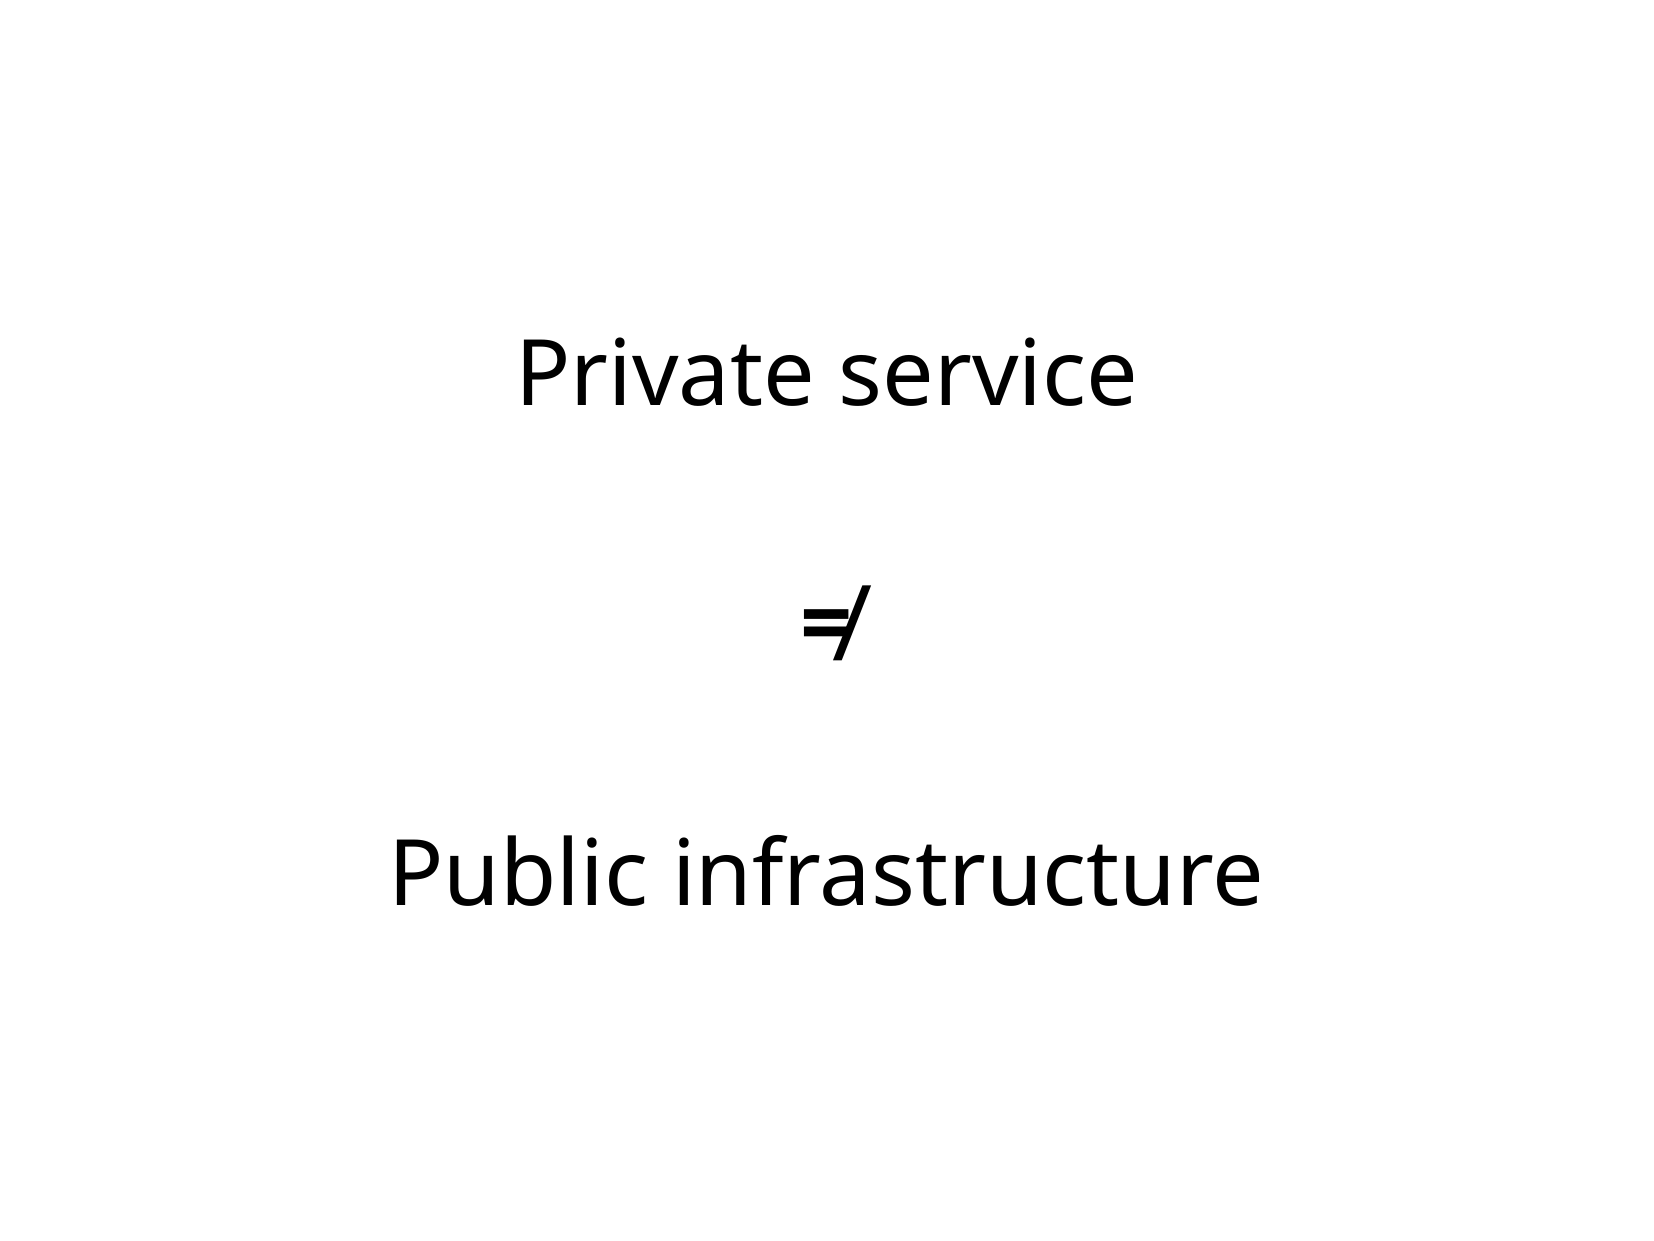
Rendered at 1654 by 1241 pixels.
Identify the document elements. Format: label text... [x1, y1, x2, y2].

title Private service ≠ Public infrastructure [82, 362, 1571, 879]
